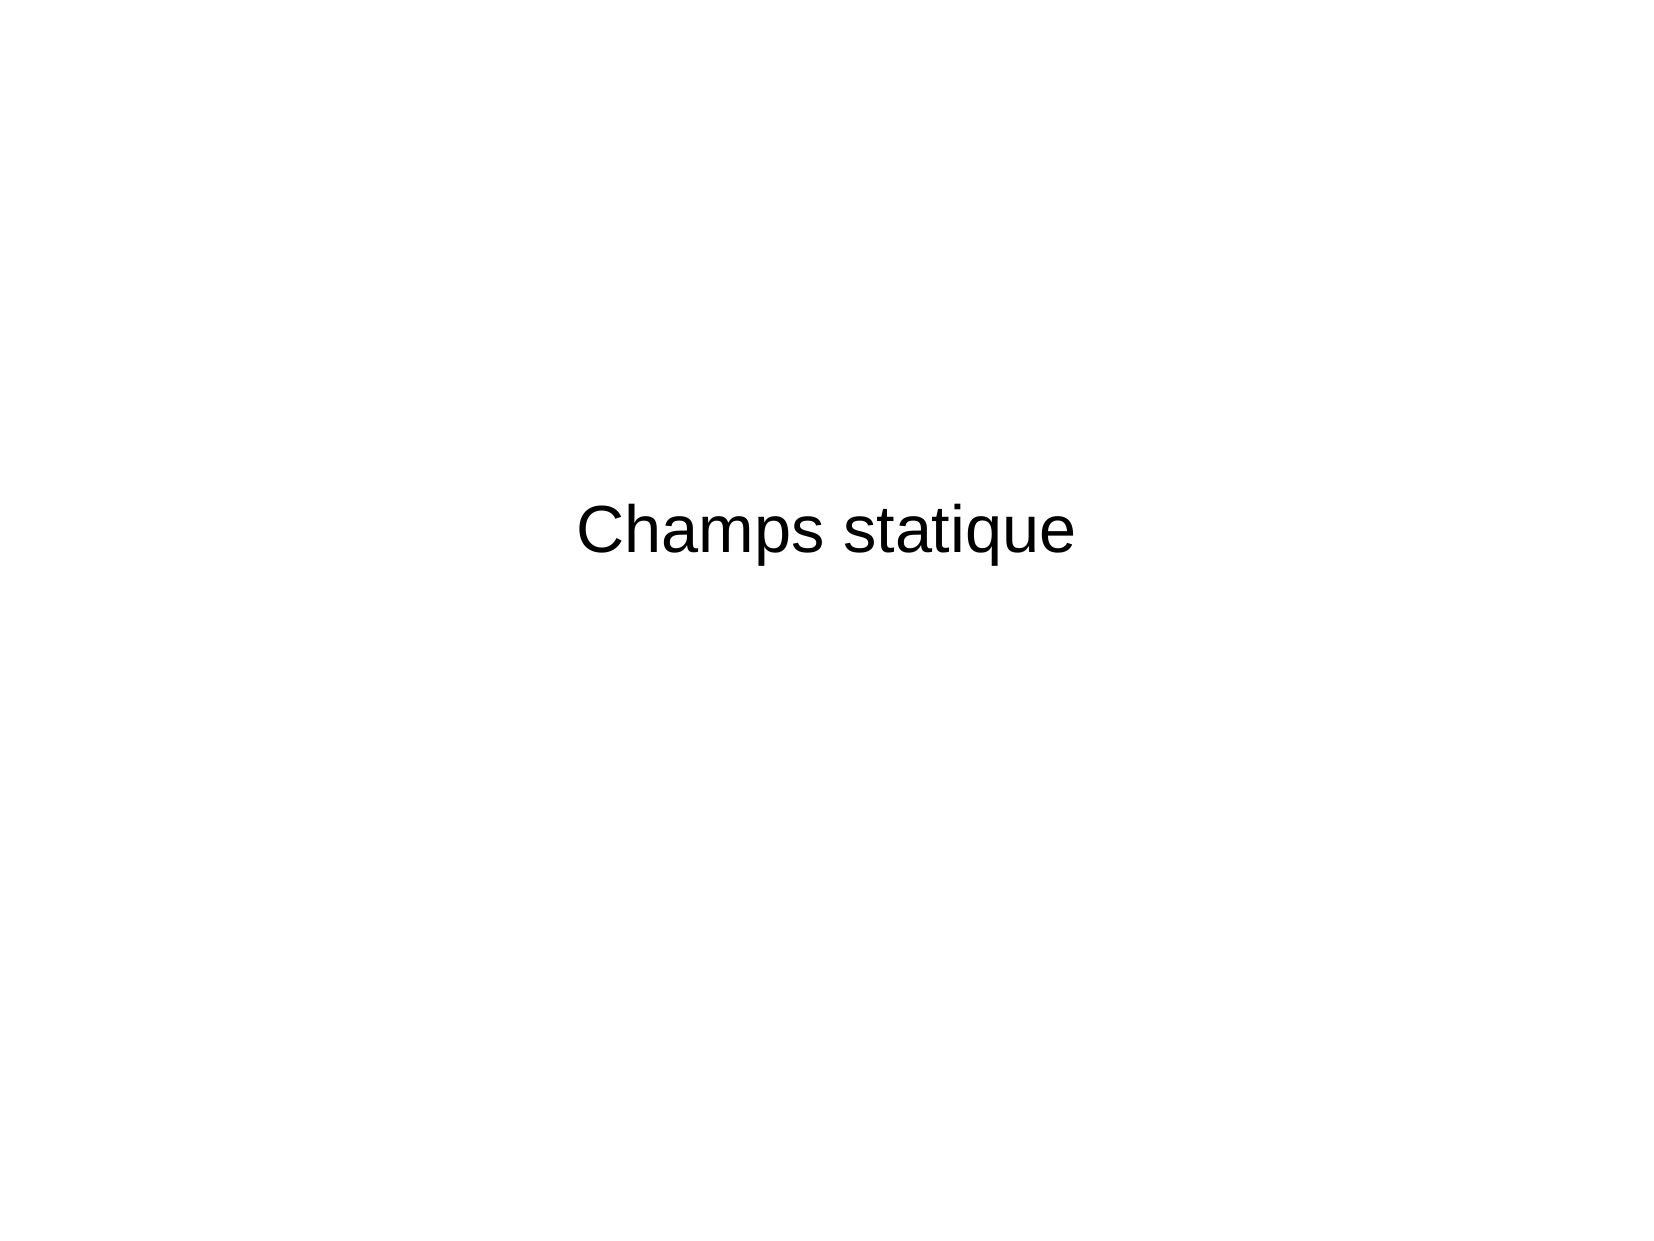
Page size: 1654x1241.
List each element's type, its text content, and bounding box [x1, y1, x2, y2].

subtitle Champs statique [82, 49, 1571, 1010]
